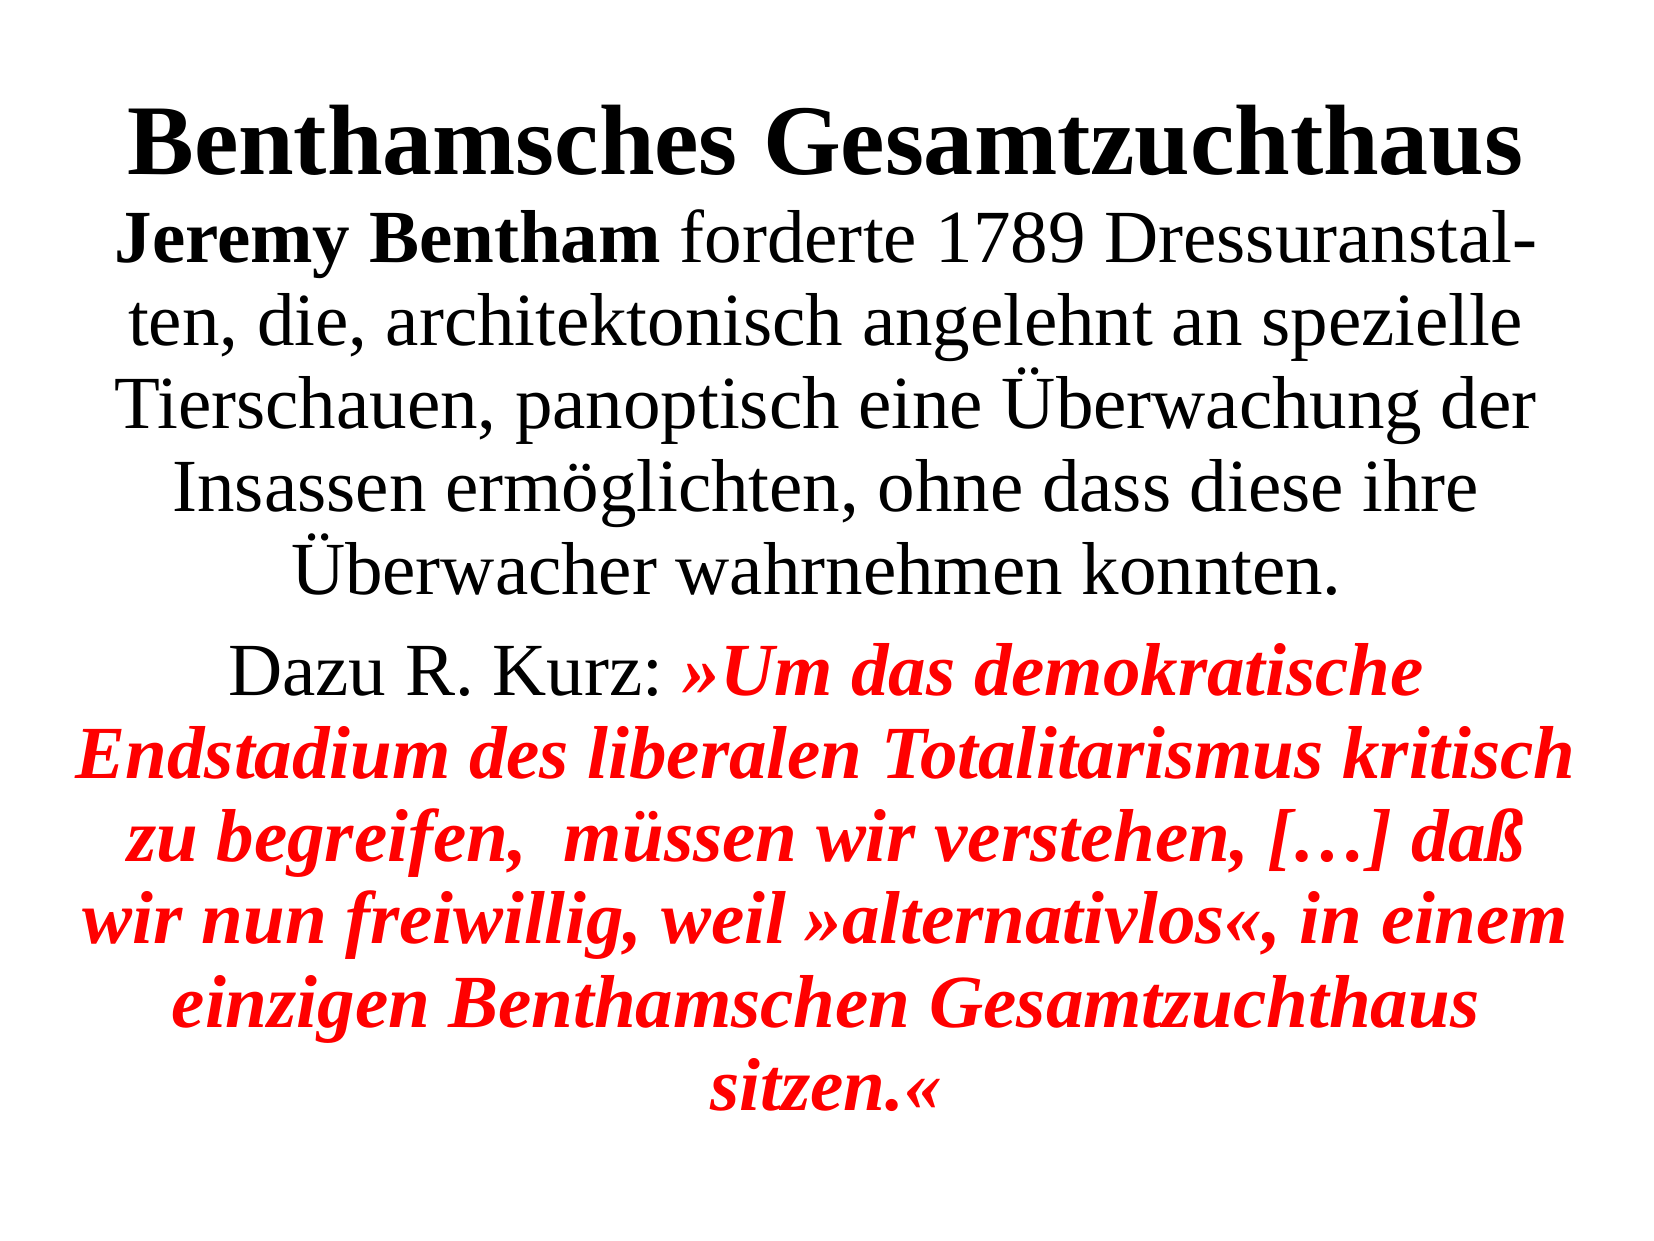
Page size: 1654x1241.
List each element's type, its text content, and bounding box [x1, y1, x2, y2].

text_box Benthamsches Gesamtzuchthaus Jeremy Bentham forderte 1789 Dressuranstal-ten, die, architektonisch angelehnt an spezielle Tierschauen, panoptisch eine Überwachung der Insassen ermöglichten, ohne dass diese ihre Überwacher wahrnehmen konnten. Dazu R. Kurz: »Um das demokratische Endstadium des liberalen Totalitarismus kritisch zu begreifen, müssen wir verstehen, […] daß wir nun freiwillig, weil »alternativlos«, in einem einzigen Benthamschen Gesamtzuchthaus sitzen.« [60, 77, 1601, 1138]
